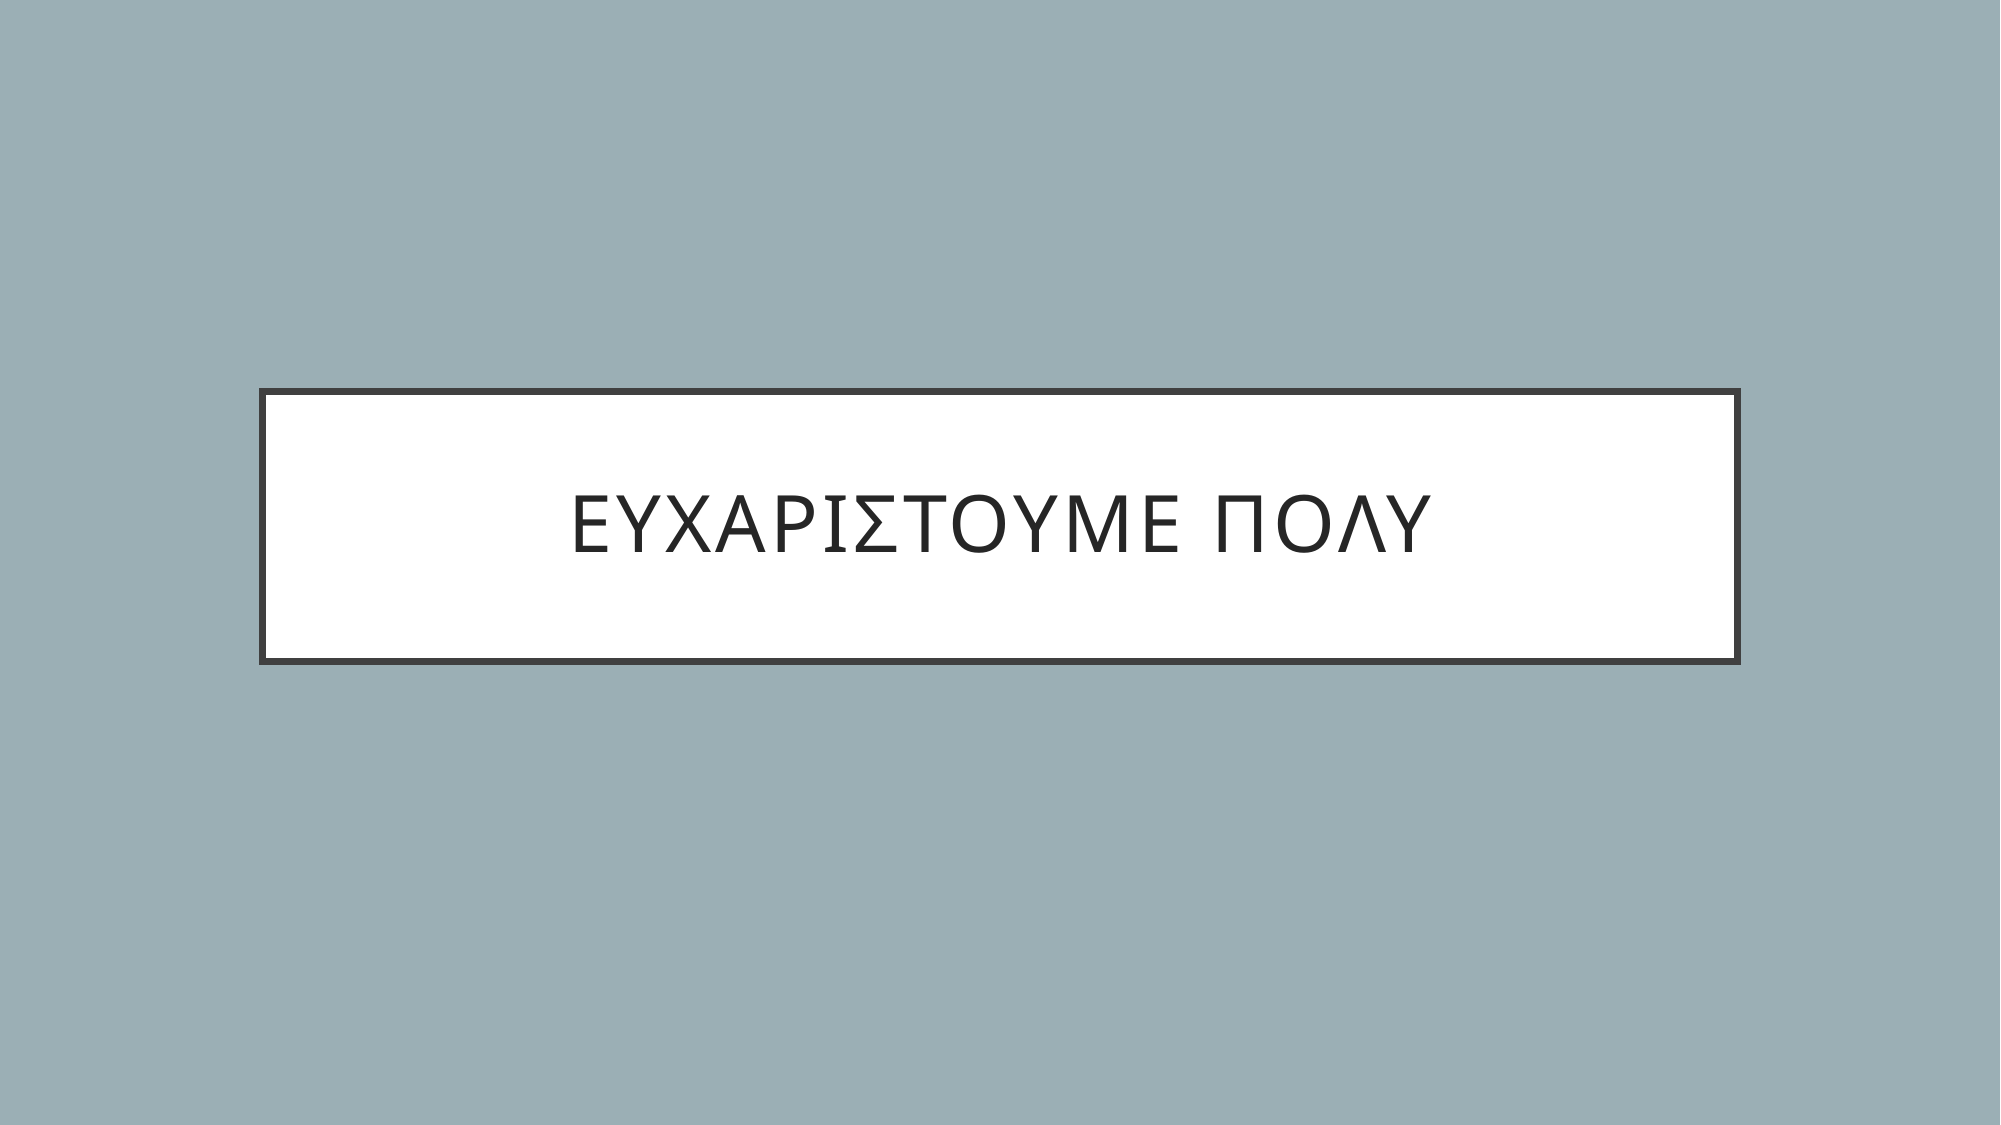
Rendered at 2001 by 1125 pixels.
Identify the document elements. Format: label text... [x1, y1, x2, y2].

title Ευχαριστουμε πολυ [262, 391, 1738, 662]
